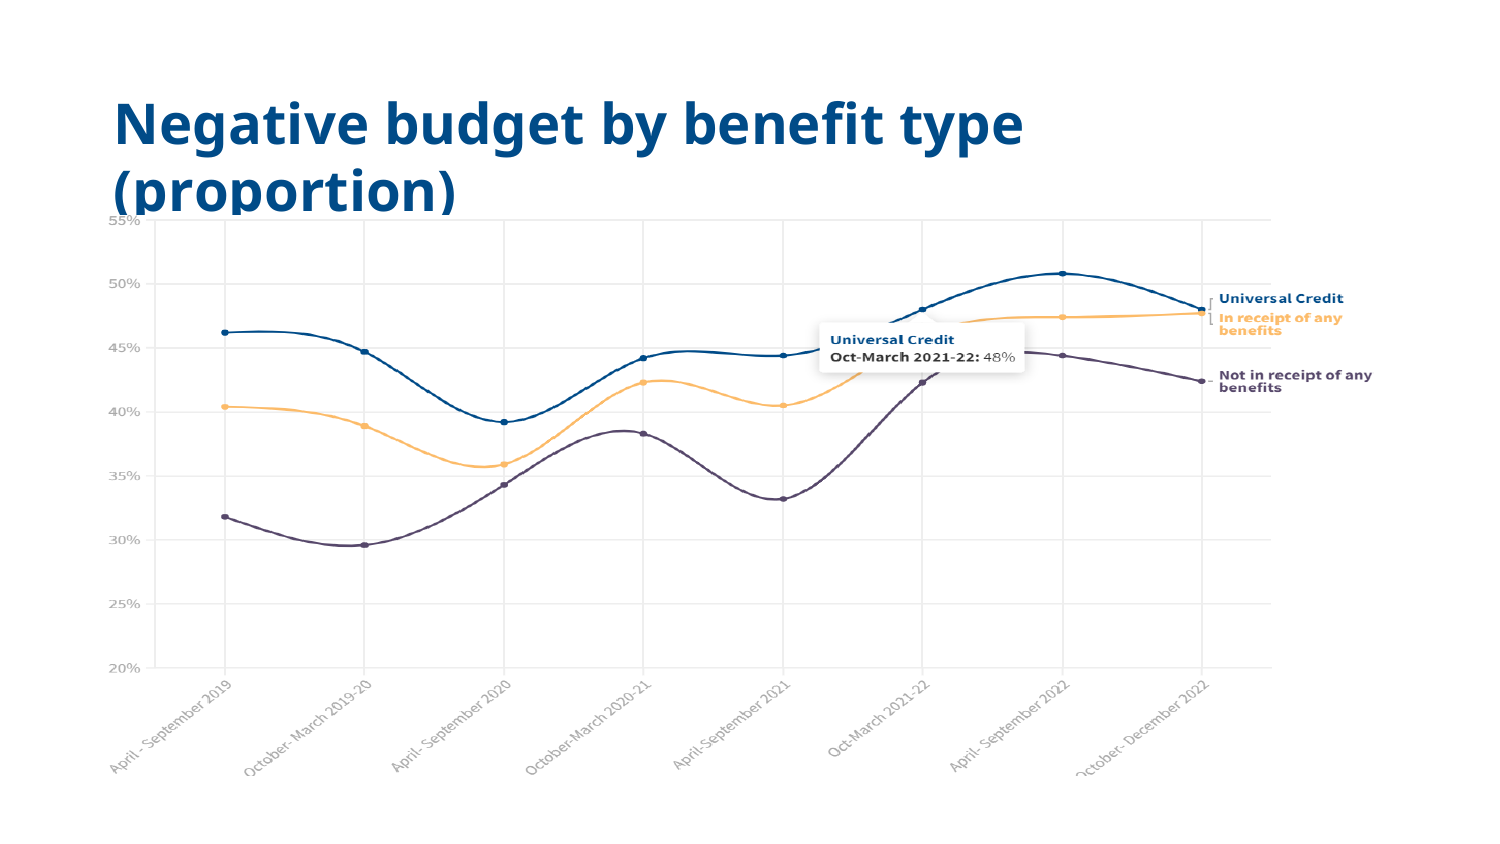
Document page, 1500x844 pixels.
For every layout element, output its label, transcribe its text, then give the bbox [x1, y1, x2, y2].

picture [98, 215, 1396, 776]
title Negative budget by benefit type (proportion) [98, 72, 1396, 174]
